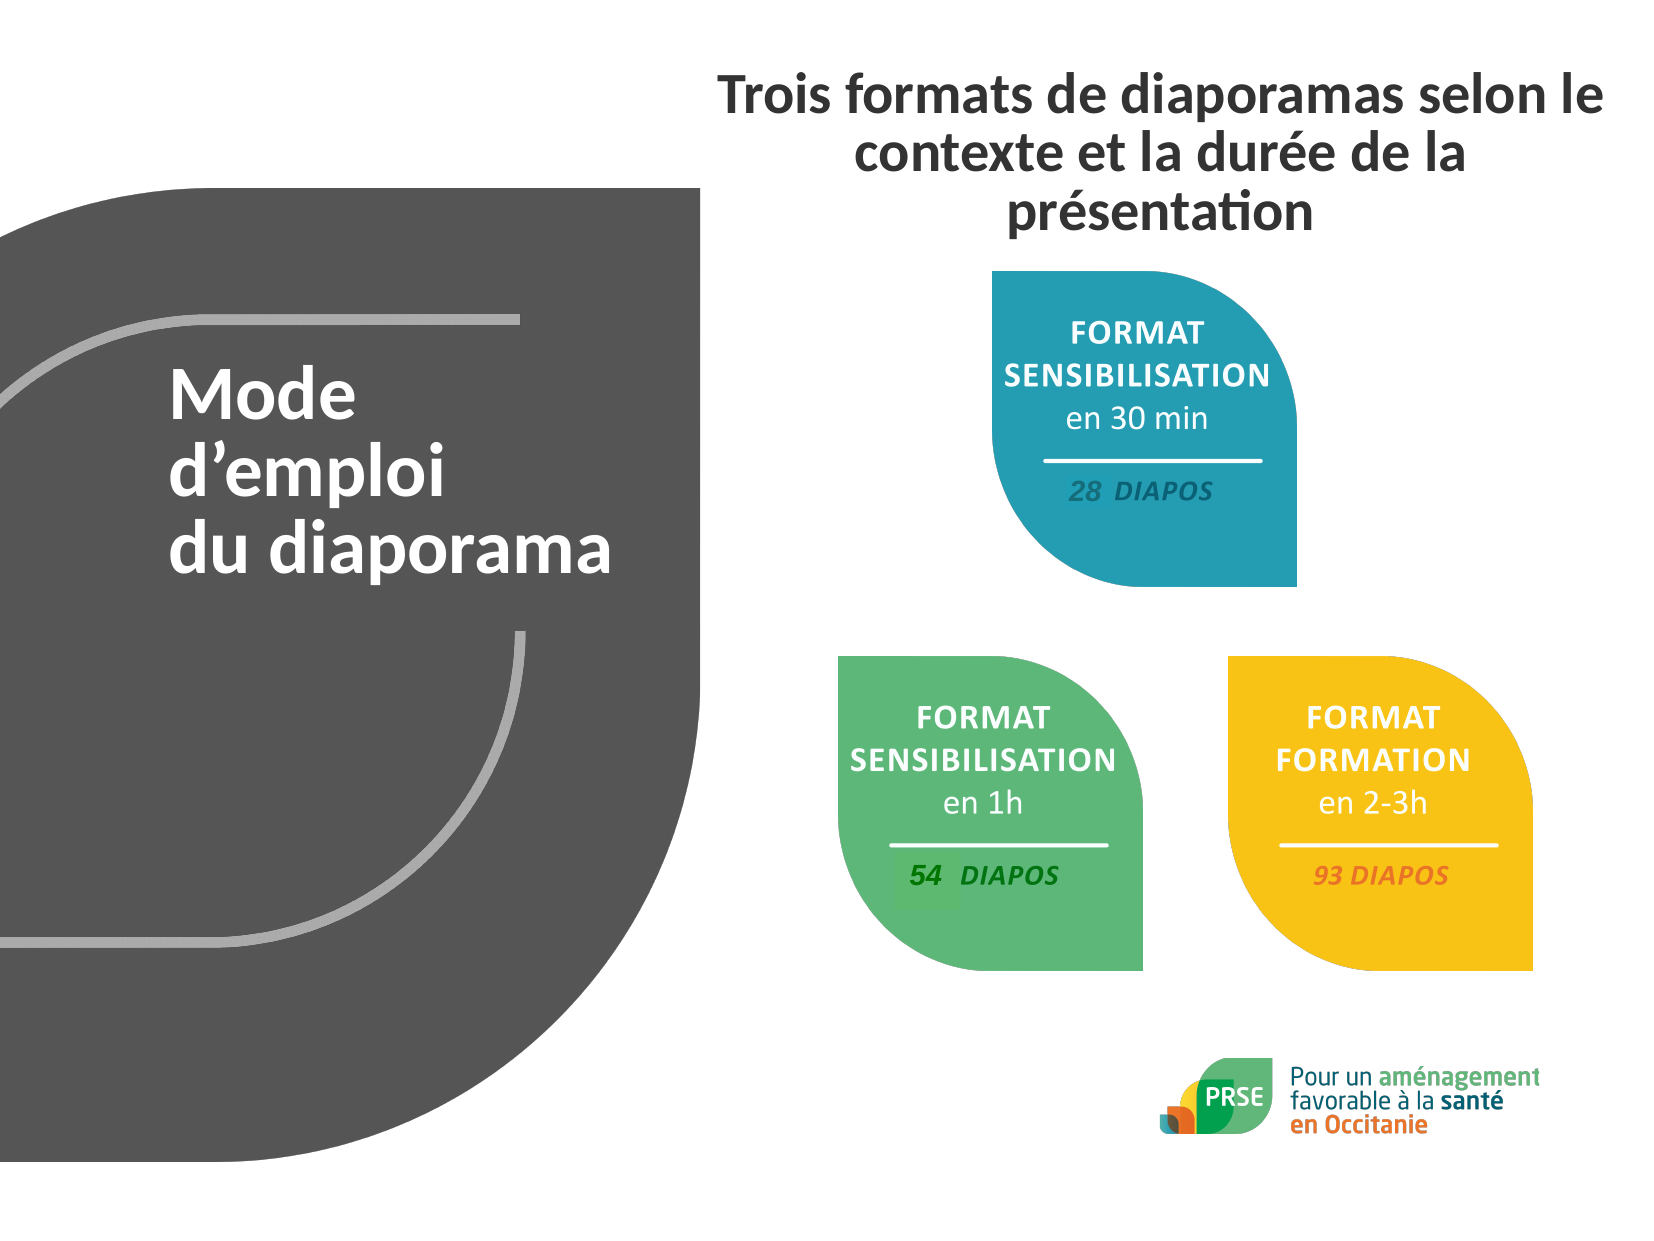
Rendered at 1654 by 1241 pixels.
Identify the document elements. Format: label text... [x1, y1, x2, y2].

picture [0, 188, 701, 1162]
text_box 54 [894, 851, 961, 910]
text_box 28 [1054, 467, 1121, 515]
title Trois formats de diaporamas selon le contexte et la durée de la présentation [701, 69, 1621, 245]
picture [992, 271, 1297, 587]
text_box Mode d’emploi du diaporama [526, 354, 650, 601]
picture [838, 656, 1143, 971]
picture [1158, 1058, 1541, 1134]
picture [1228, 656, 1533, 971]
